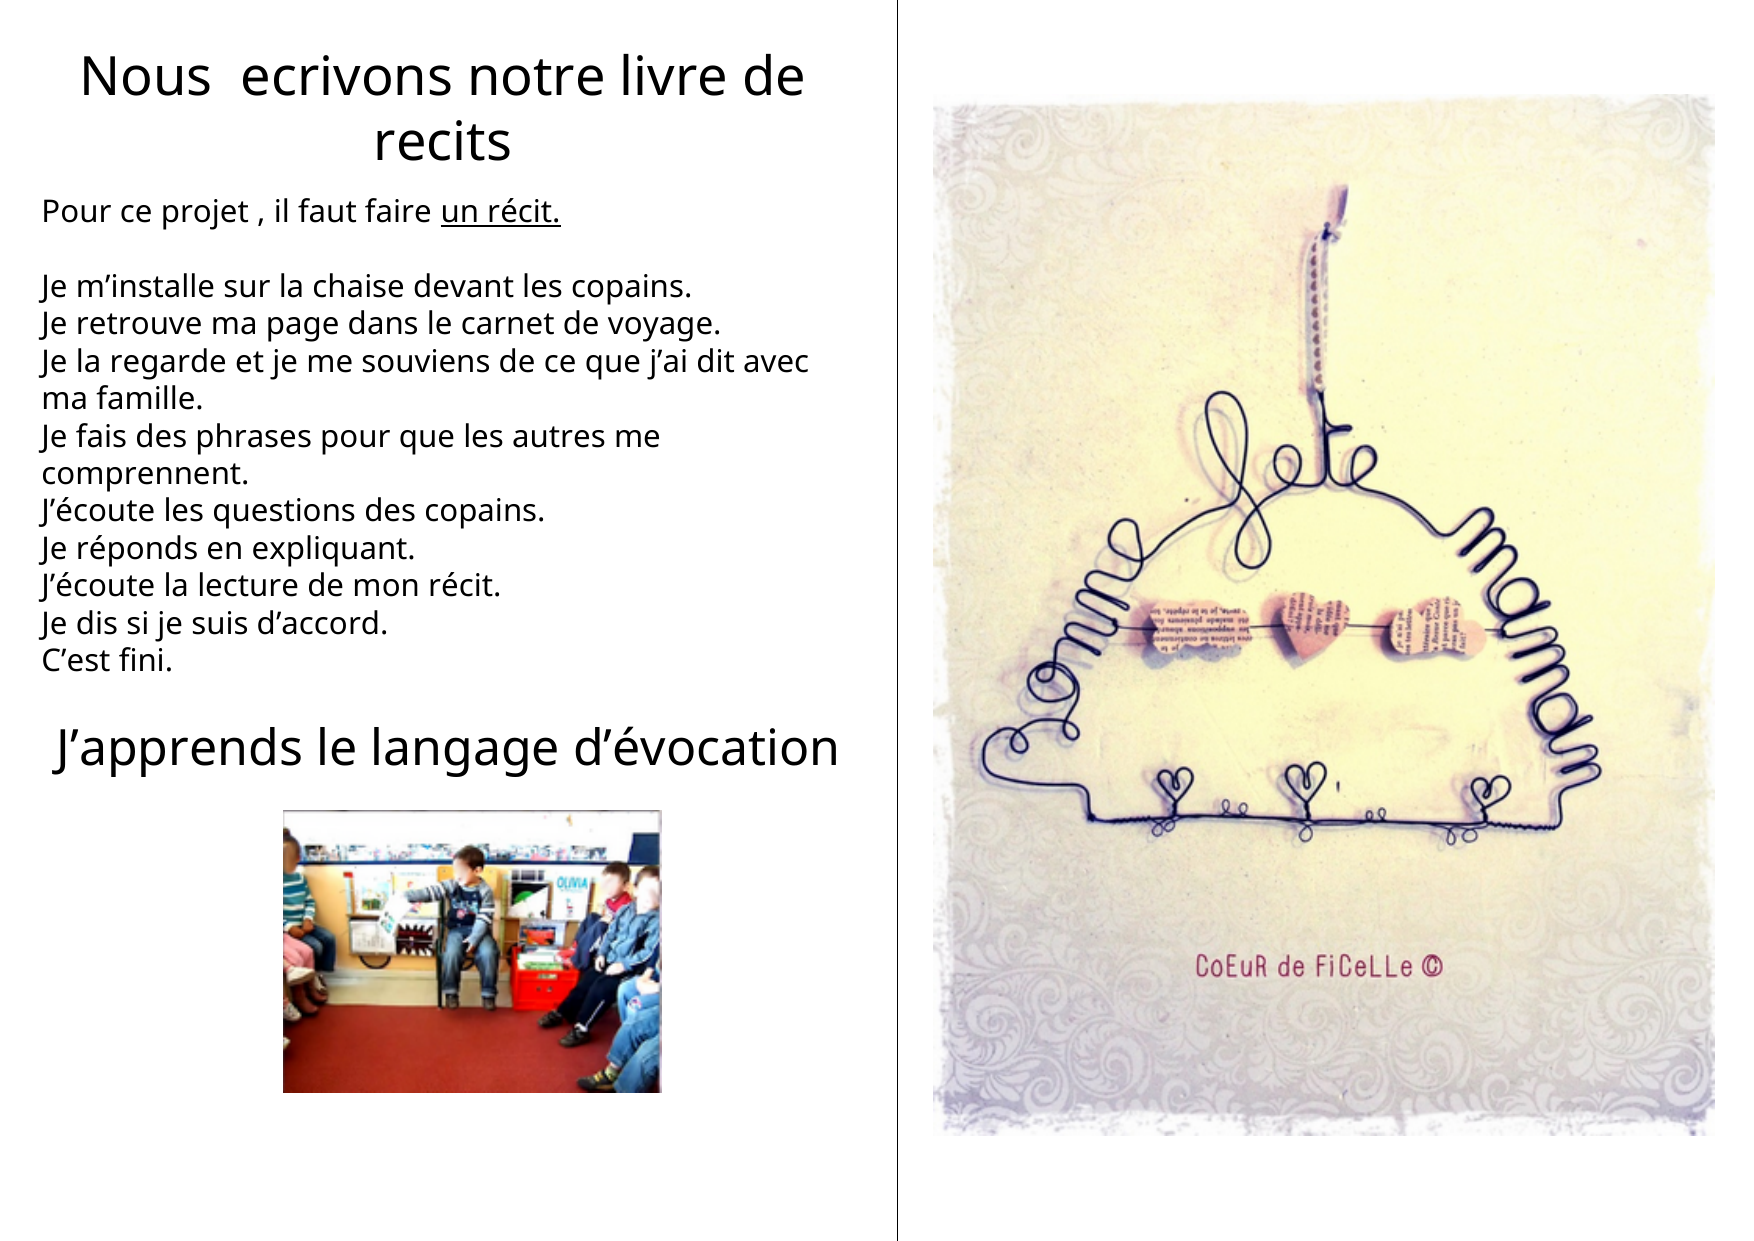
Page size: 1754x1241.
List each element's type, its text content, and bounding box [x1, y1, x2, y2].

text_box Nous ecrivons notre livre de recits [23, 35, 863, 334]
text_box Pour ce projet , il faut faire un récit. Je m’installe sur la chaise devant les copains. Je retrouve ma page dans le carnet de voyage. Je la regarde et je me souviens de ce que j’ai dit avec ma famille. Je fais des phrases pour que les autres me comprennent. J’écoute les questions des copains. Je réponds en expliquant. J’écoute la lecture de mon récit. Je dis si je suis d’accord. C’est fini. J’apprends le langage d’évocation [35, 147, 863, 1164]
picture [283, 810, 662, 1093]
picture [933, 94, 1715, 1136]
